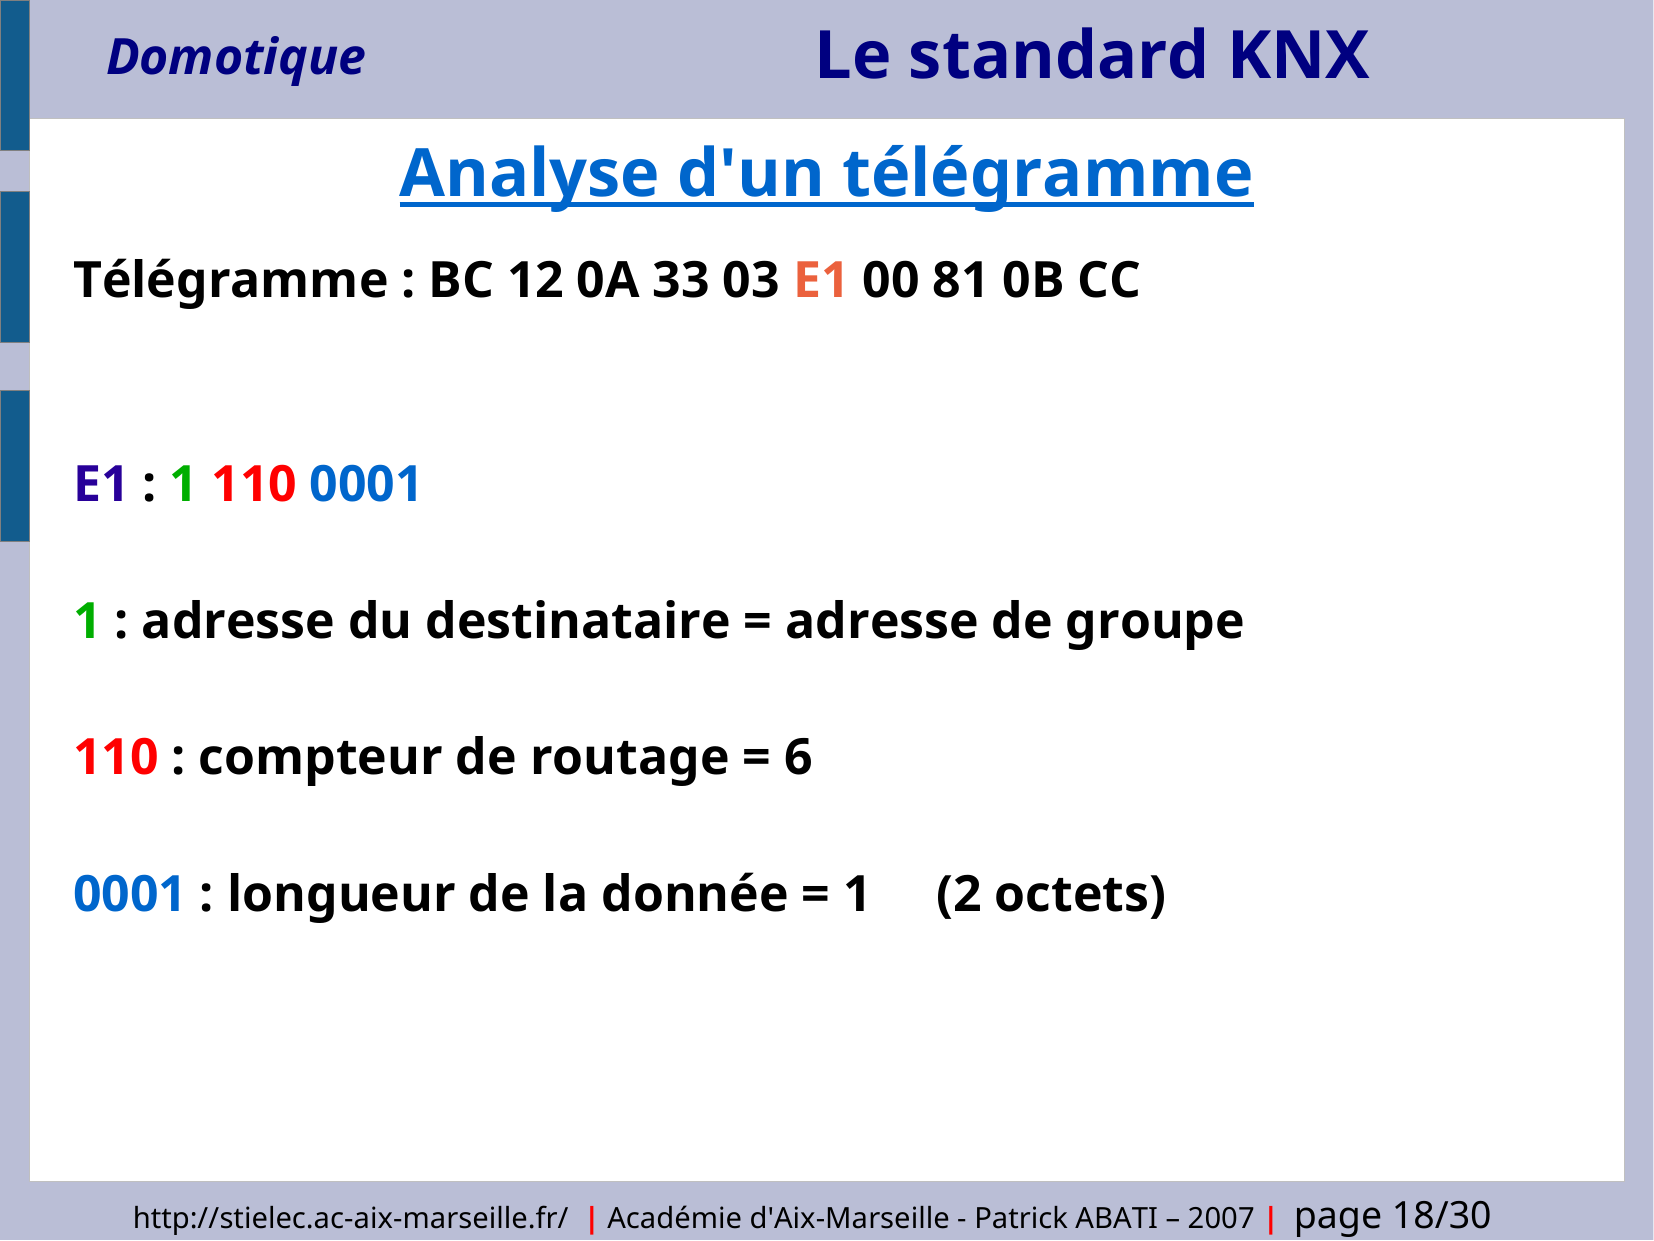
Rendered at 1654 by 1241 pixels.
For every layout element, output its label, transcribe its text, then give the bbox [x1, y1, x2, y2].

text_box Télégramme : BC 12 0A 33 03 E1 00 81 0B CC E1 : 1 110 0001 1 : adresse du destinataire = adresse de groupe 110 : compteur de routage = 6 0001 : longueur de la donnée = 1 (2 octets) [58, 236, 1595, 854]
text_box Analyse d'un télégramme [29, 118, 1625, 214]
